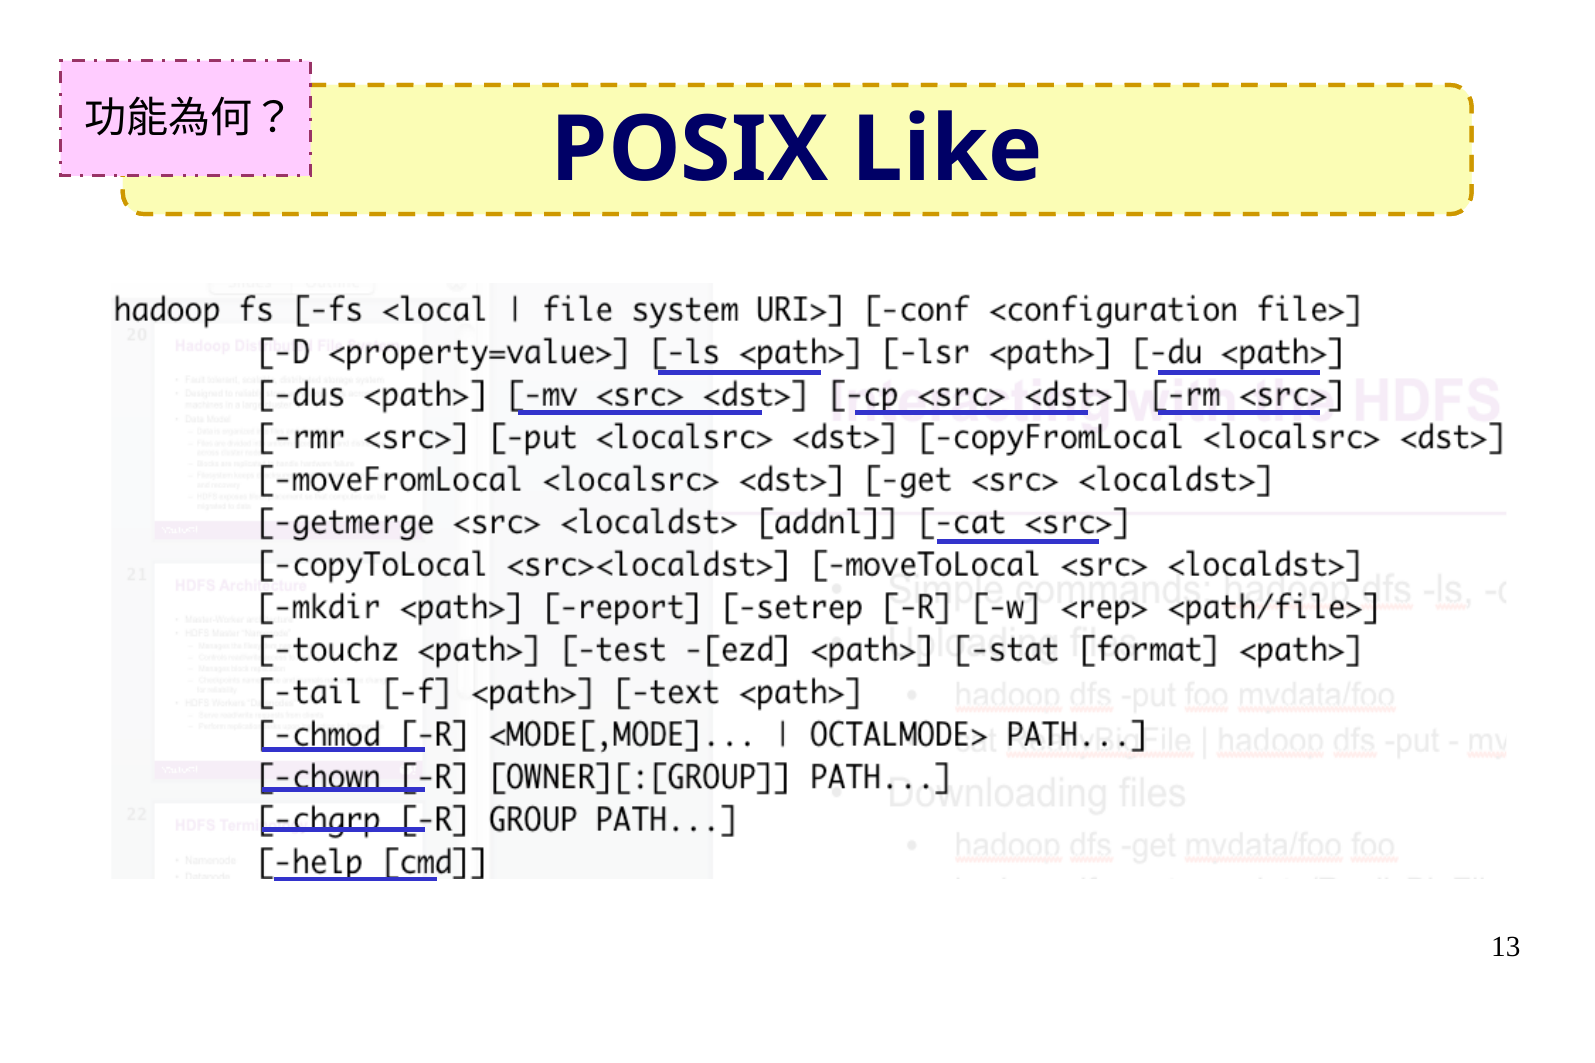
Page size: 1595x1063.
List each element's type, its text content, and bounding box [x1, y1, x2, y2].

text_box [111, 283, 1507, 879]
text_box 功能為何？ [58, 82, 321, 149]
text_box <編號> [1363, 919, 1536, 983]
title POSIX Like [169, 82, 1425, 208]
